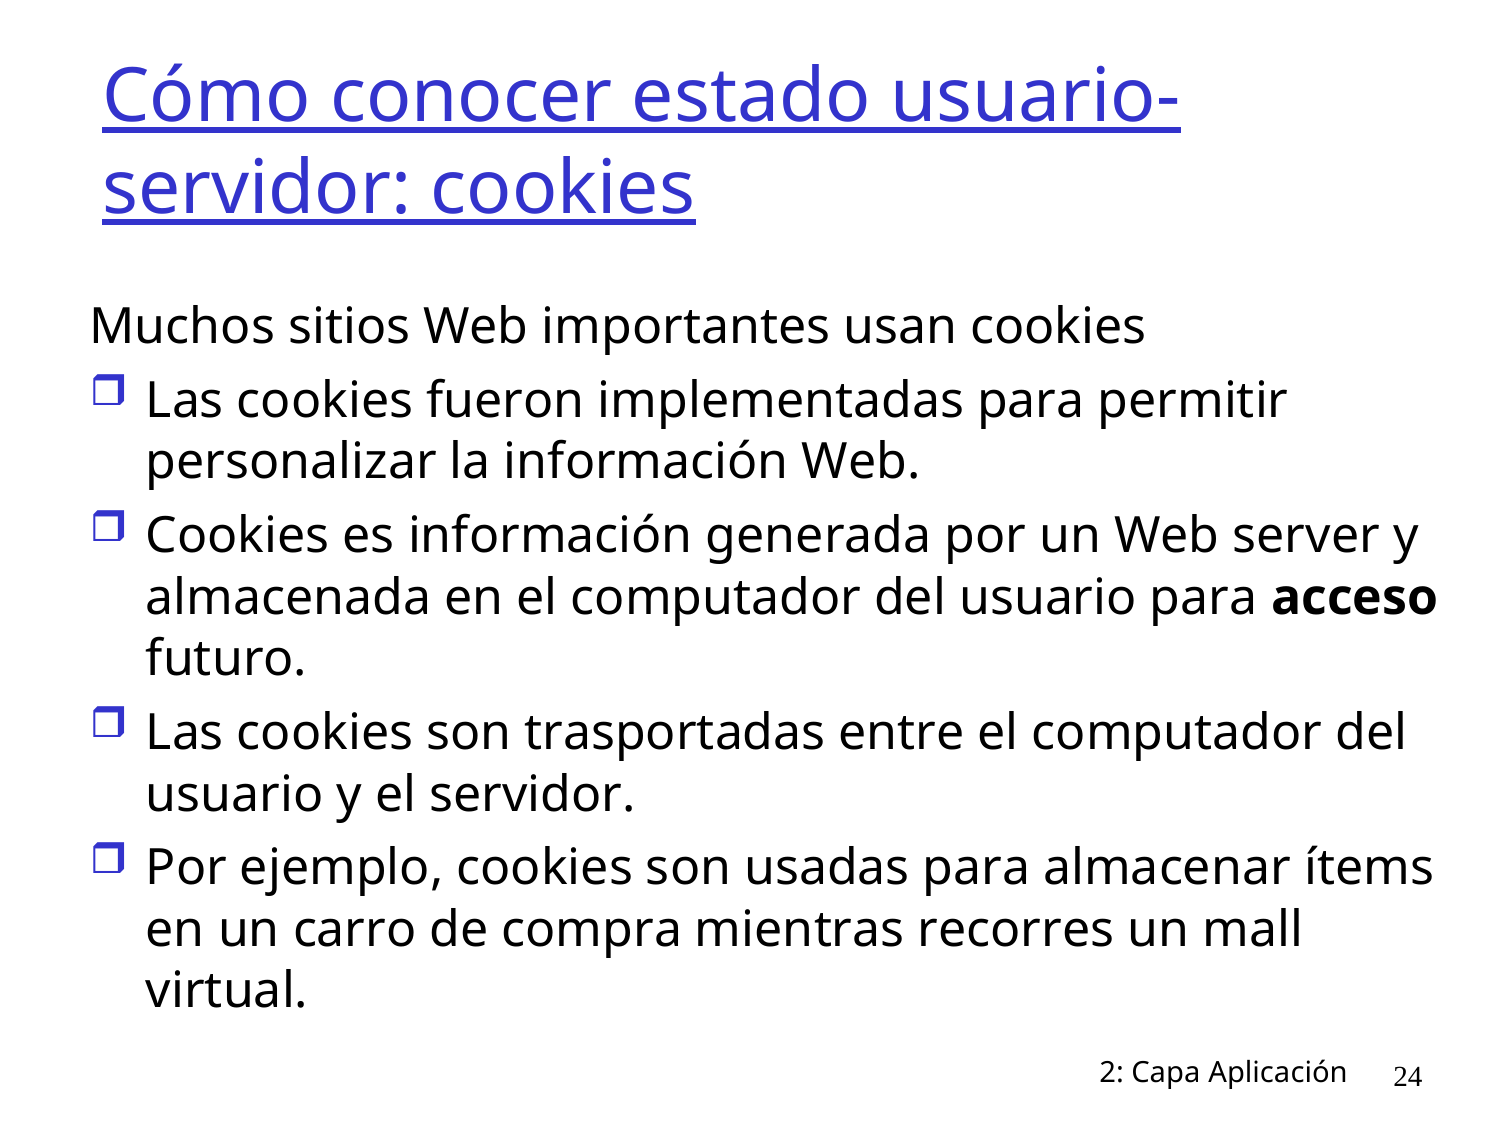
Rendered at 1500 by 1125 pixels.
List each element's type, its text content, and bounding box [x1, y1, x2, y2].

list Muchos sitios Web importantes usan cookies Las cookies fueron implementadas para permitir personalizar la información Web. Cookies es información generada por un Web server y almacenada en el computador del usuario para acceso futuro. Las cookies son trasportadas entre el computador del usuario y el servidor. Por ejemplo, cookies son usadas para almacenar ítems en un carro de compra mientras recorres un mall virtual. [75, 286, 1463, 1066]
title Cómo conocer estado usuario-servidor: cookies [87, 49, 1463, 231]
